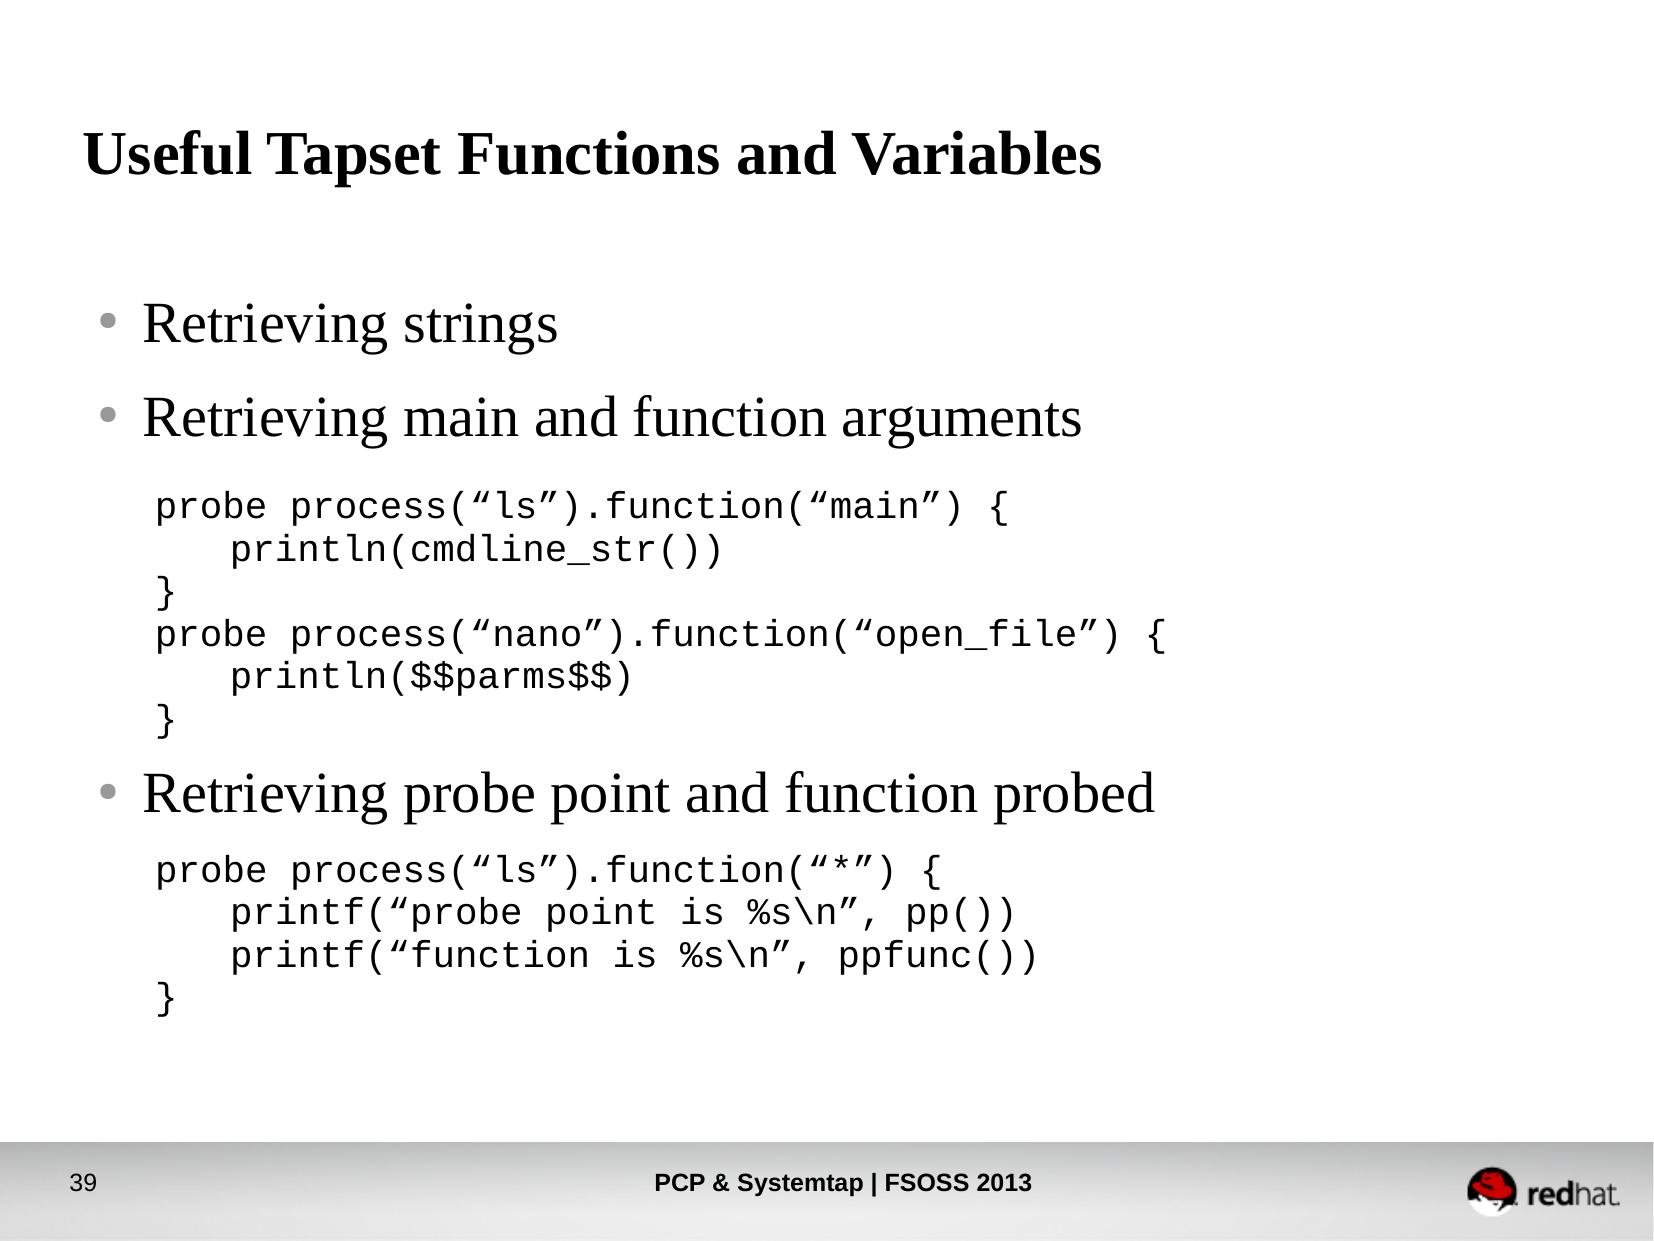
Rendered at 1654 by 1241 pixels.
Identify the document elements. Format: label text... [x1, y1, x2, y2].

picture [0, 1142, 1654, 1241]
title Useful Tapset Functions and Variables [82, 49, 1571, 257]
text_box probe process(“ls”).function(“*”) { printf(“probe point is %s\n”, pp()) printf(“function is %s\n”, ppfunc()) } [140, 843, 1653, 1029]
text_box probe process(“ls”).function(“main”) { println(cmdline_str()) } probe process(“nano”).function(“open_file”) { println($$parms$$) } [139, 480, 1654, 750]
list Retrieving strings Retrieving main and function arguments Retrieving probe point and function probed [82, 290, 1571, 995]
